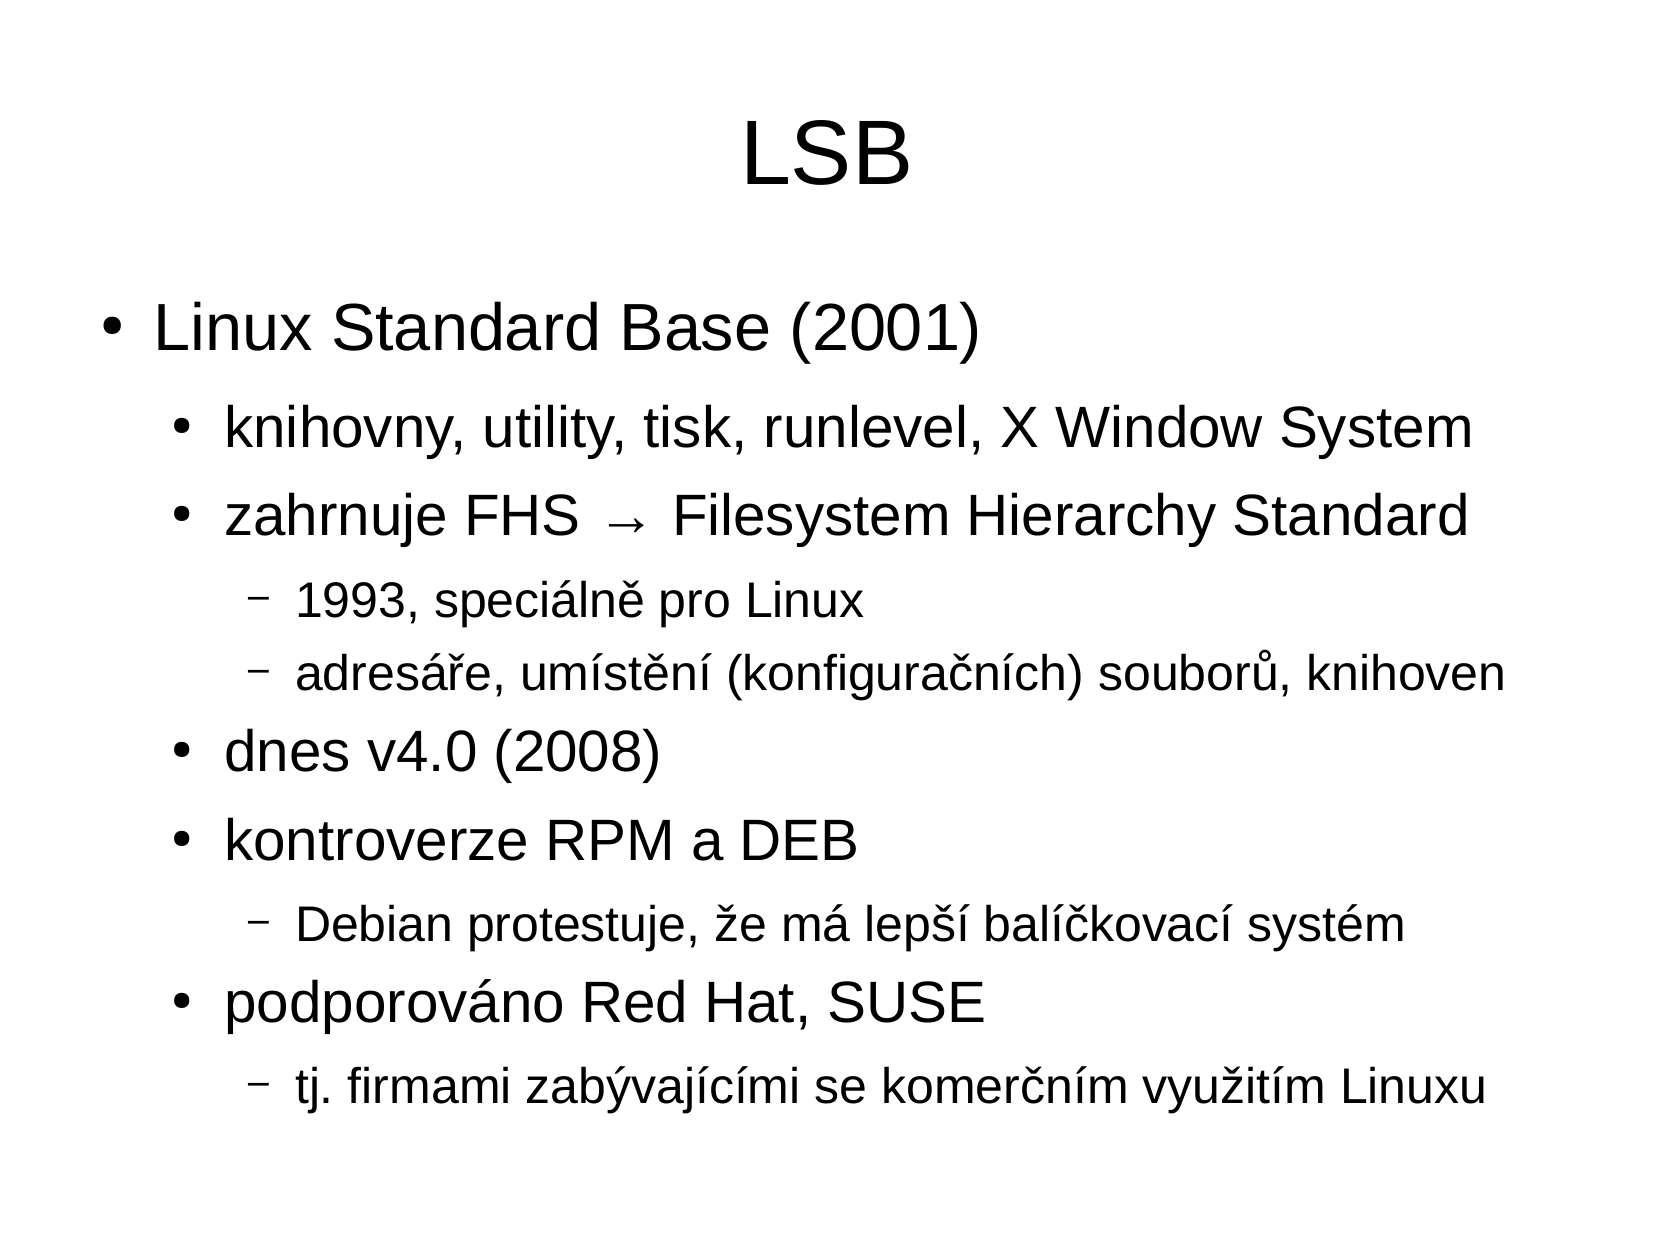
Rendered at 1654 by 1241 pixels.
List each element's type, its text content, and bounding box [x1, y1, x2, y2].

list Linux Standard Base (2001) knihovny, utility, tisk, runlevel, X Window System zahrnuje FHS → Filesystem Hierarchy Standard 1993, speciálně pro Linux adresáře, umístění (konfiguračních) souborů, knihoven dnes v4.0 (2008) kontroverze RPM a DEB Debian protestuje, že má lepší balíčkovací systém podporováno Red Hat, SUSE tj. firmami zabývajícími se komerčním využitím Linuxu [82, 290, 1571, 1114]
title LSB [82, 56, 1571, 250]
